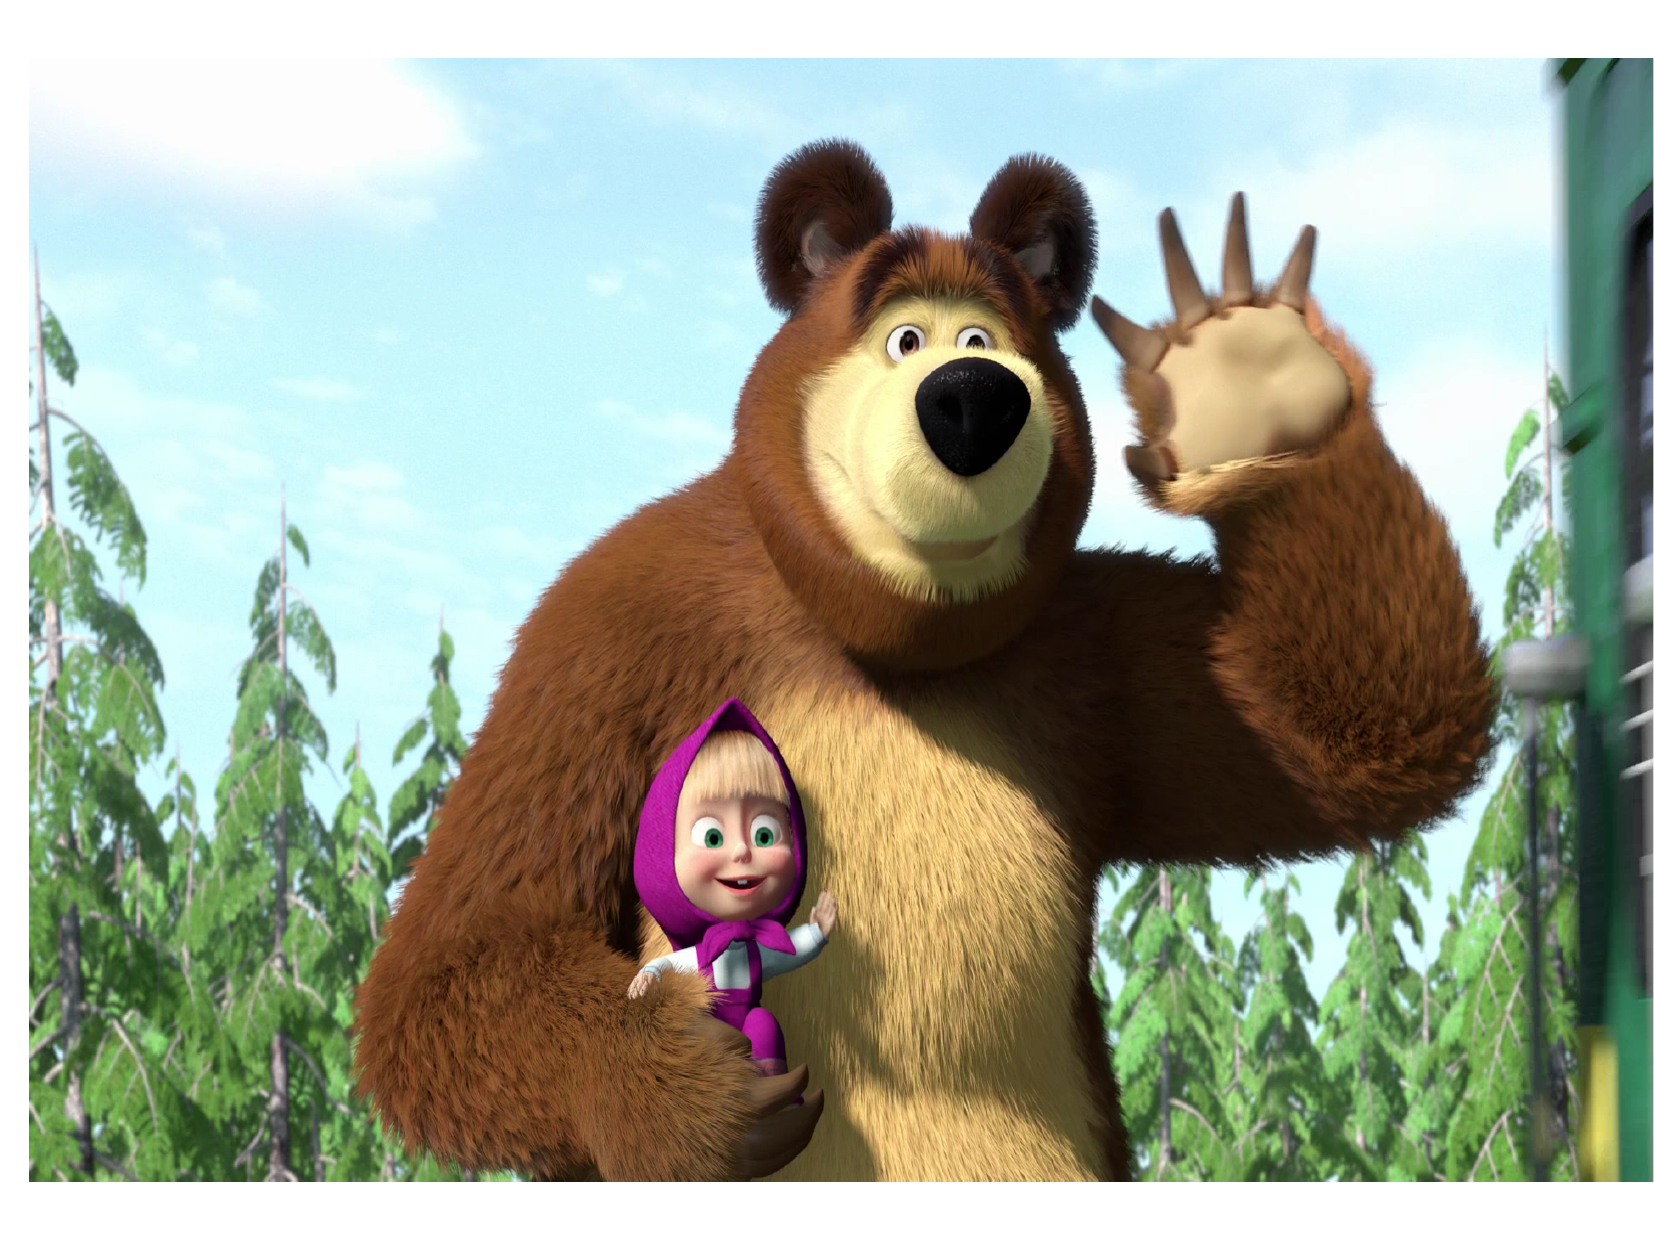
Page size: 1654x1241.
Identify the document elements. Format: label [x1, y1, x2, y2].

picture [29, 58, 1654, 1182]
